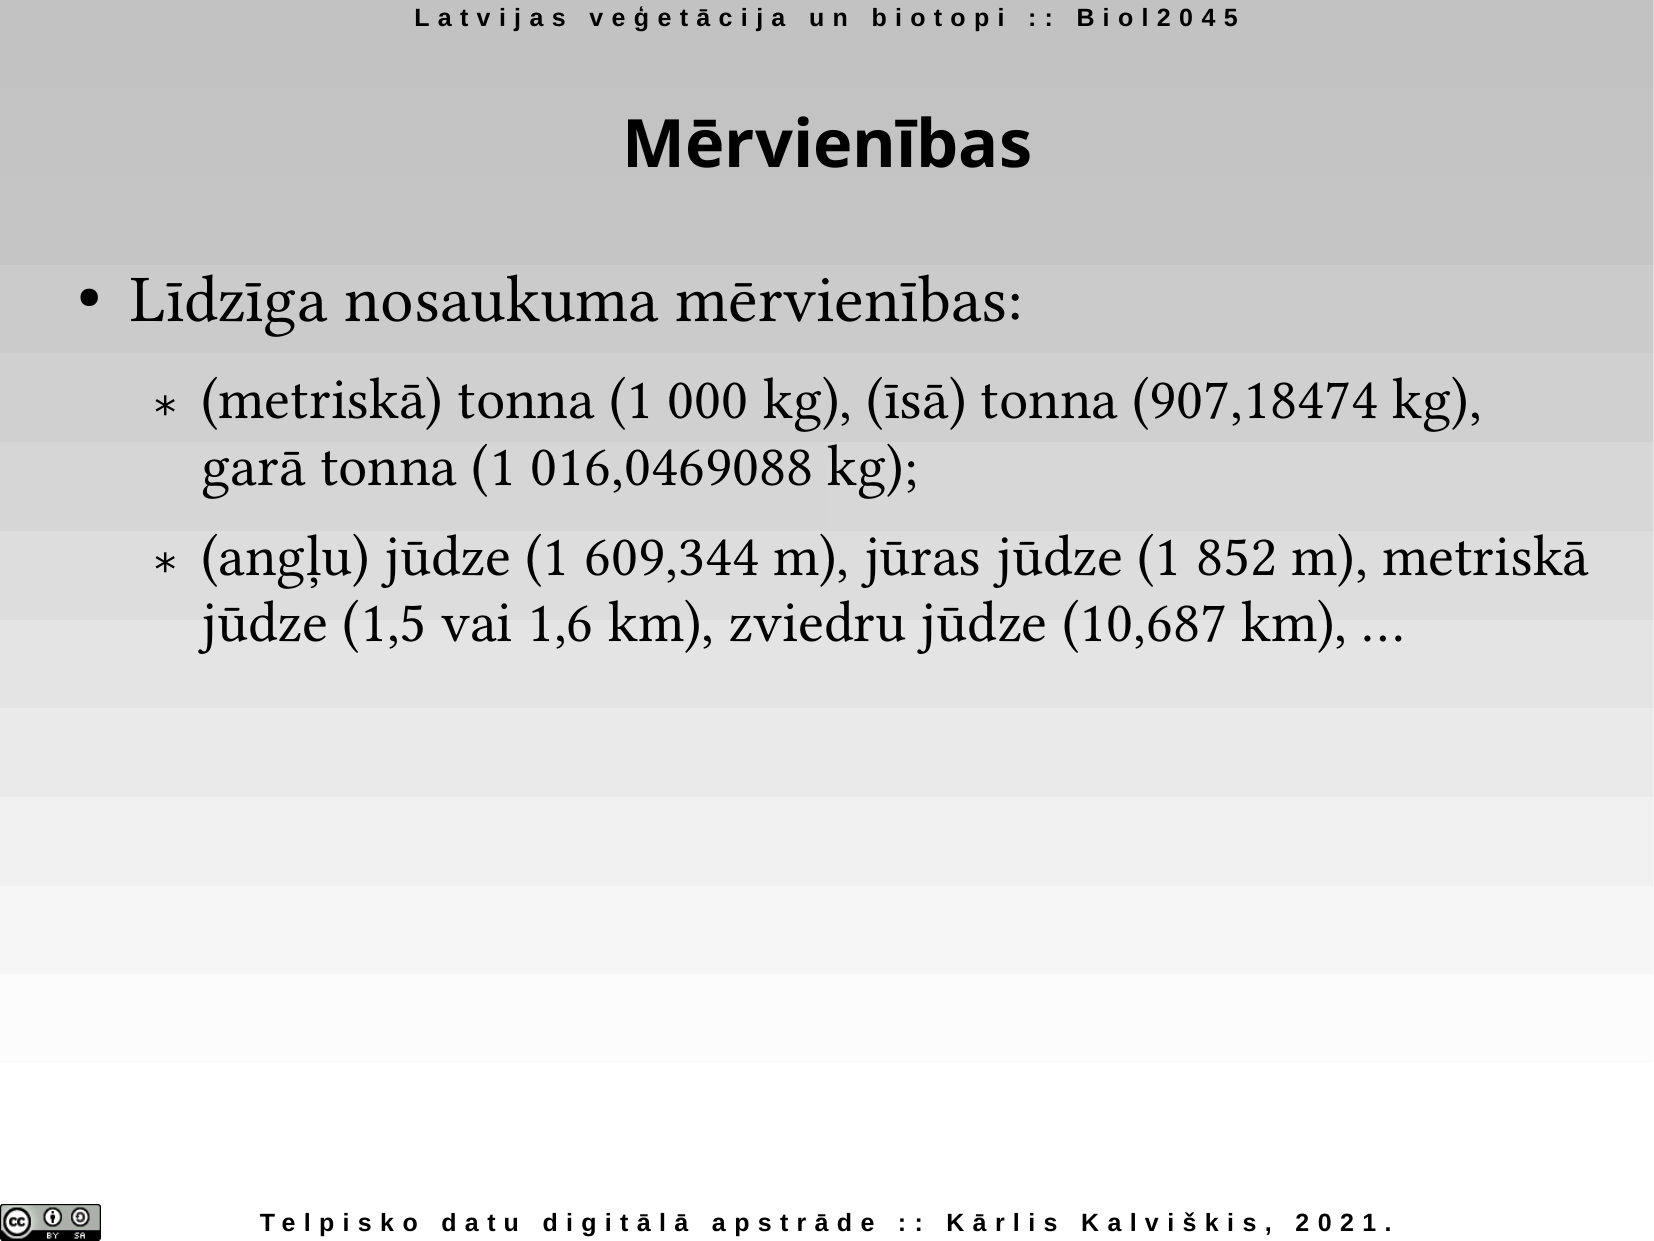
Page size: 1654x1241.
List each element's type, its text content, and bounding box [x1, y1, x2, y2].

picture [0, 0, 1654, 1241]
list Līdzīga nosaukuma mērvienības: (metriskā) tonna (1 000 kg), (īsā) tonna (907,18474 kg), garā tonna (1 016,0469088 kg); (angļu) jūdze (1 609,344 m), jūras jūdze (1 852 m), metriskā jūdze (1,5 vai 1,6 km), zviedru jūdze (10,687 km), ... [59, 261, 1596, 1189]
title Mērvienības [59, 37, 1596, 246]
